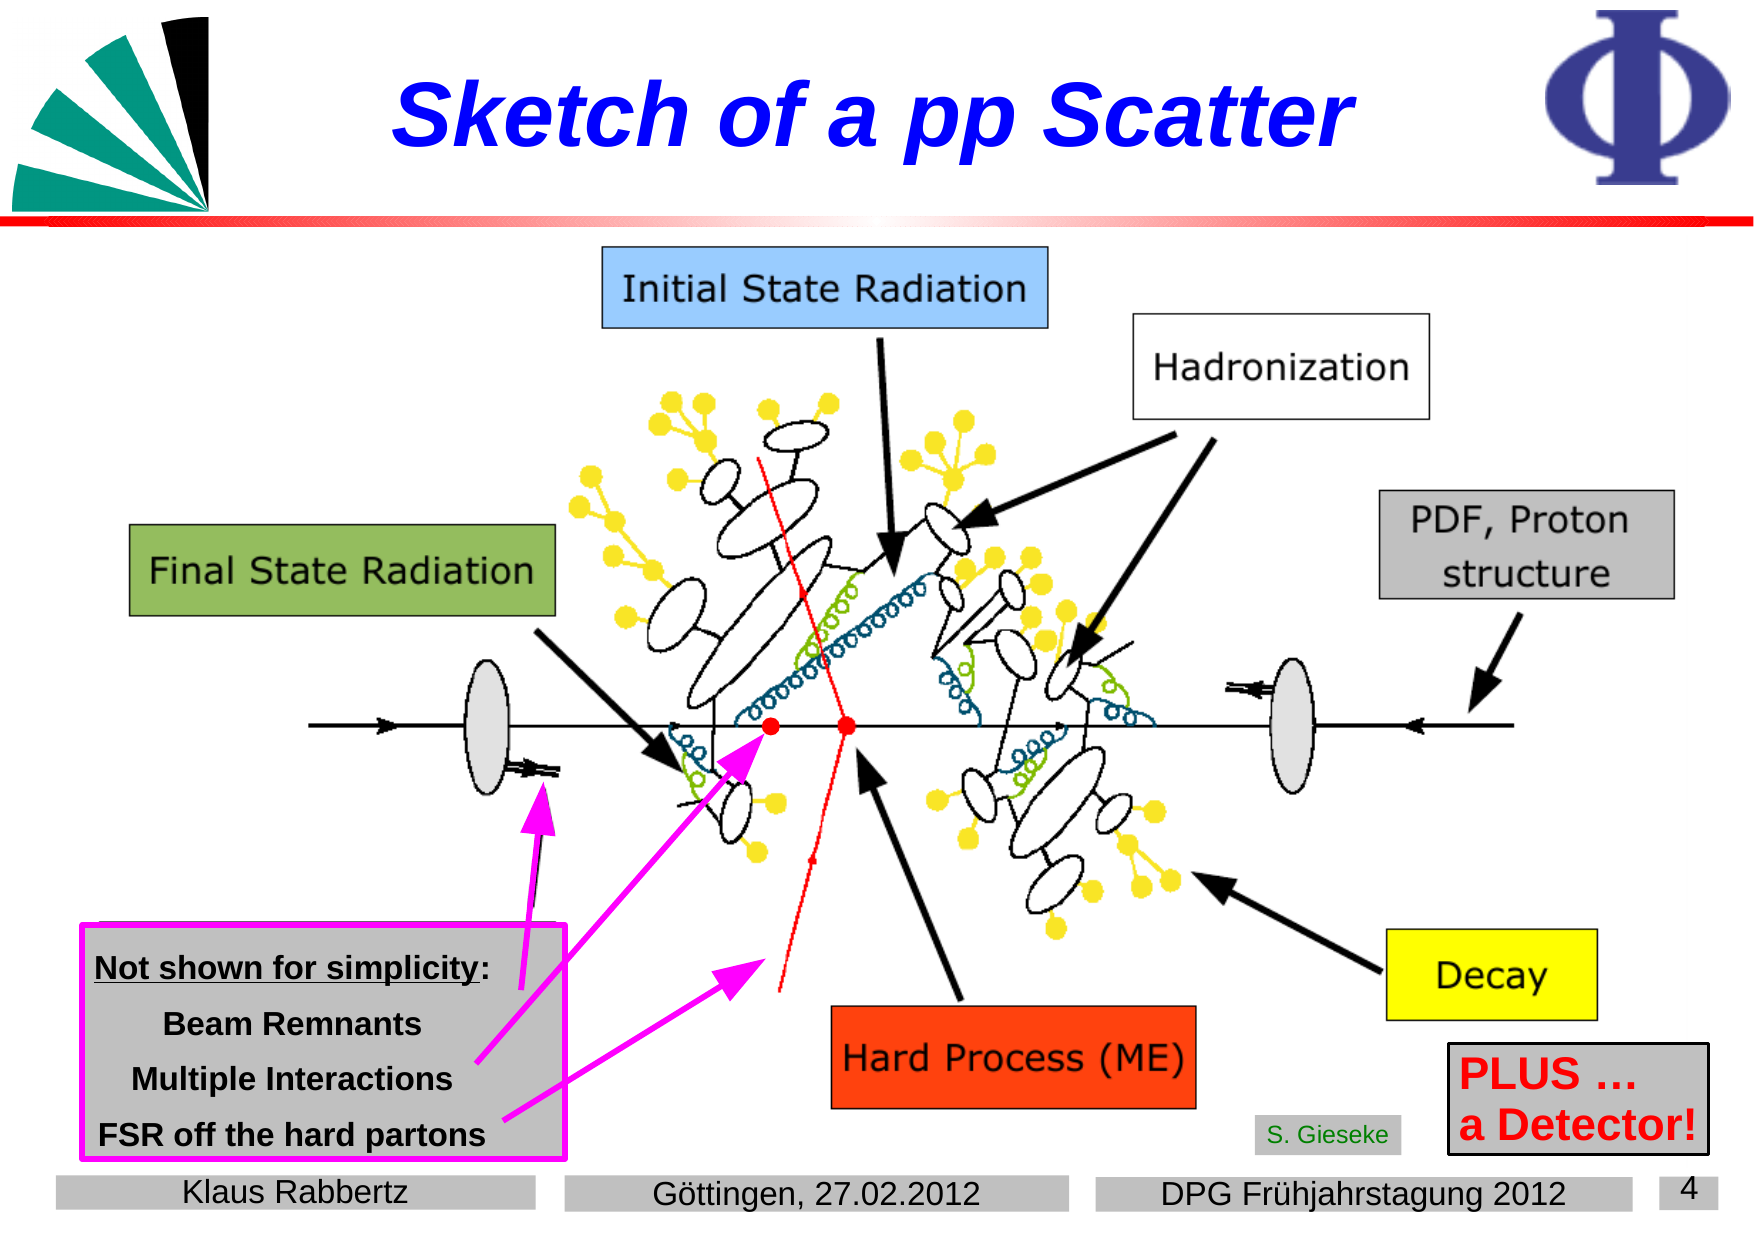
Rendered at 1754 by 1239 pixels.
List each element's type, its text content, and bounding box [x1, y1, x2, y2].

picture [12, 17, 209, 214]
title Sketch of a pp Scatter [220, 16, 1525, 213]
text_box [761, 717, 780, 736]
text_box S. Gieseke [1254, 1115, 1402, 1156]
picture [1545, 10, 1731, 185]
picture [85, 235, 1688, 1168]
text_box Not shown for simplicity: Beam Remnants Multiple Interactions FSR off the hard partons [82, 925, 565, 1151]
text_box PLUS … a Detector! [1448, 1043, 1709, 1155]
